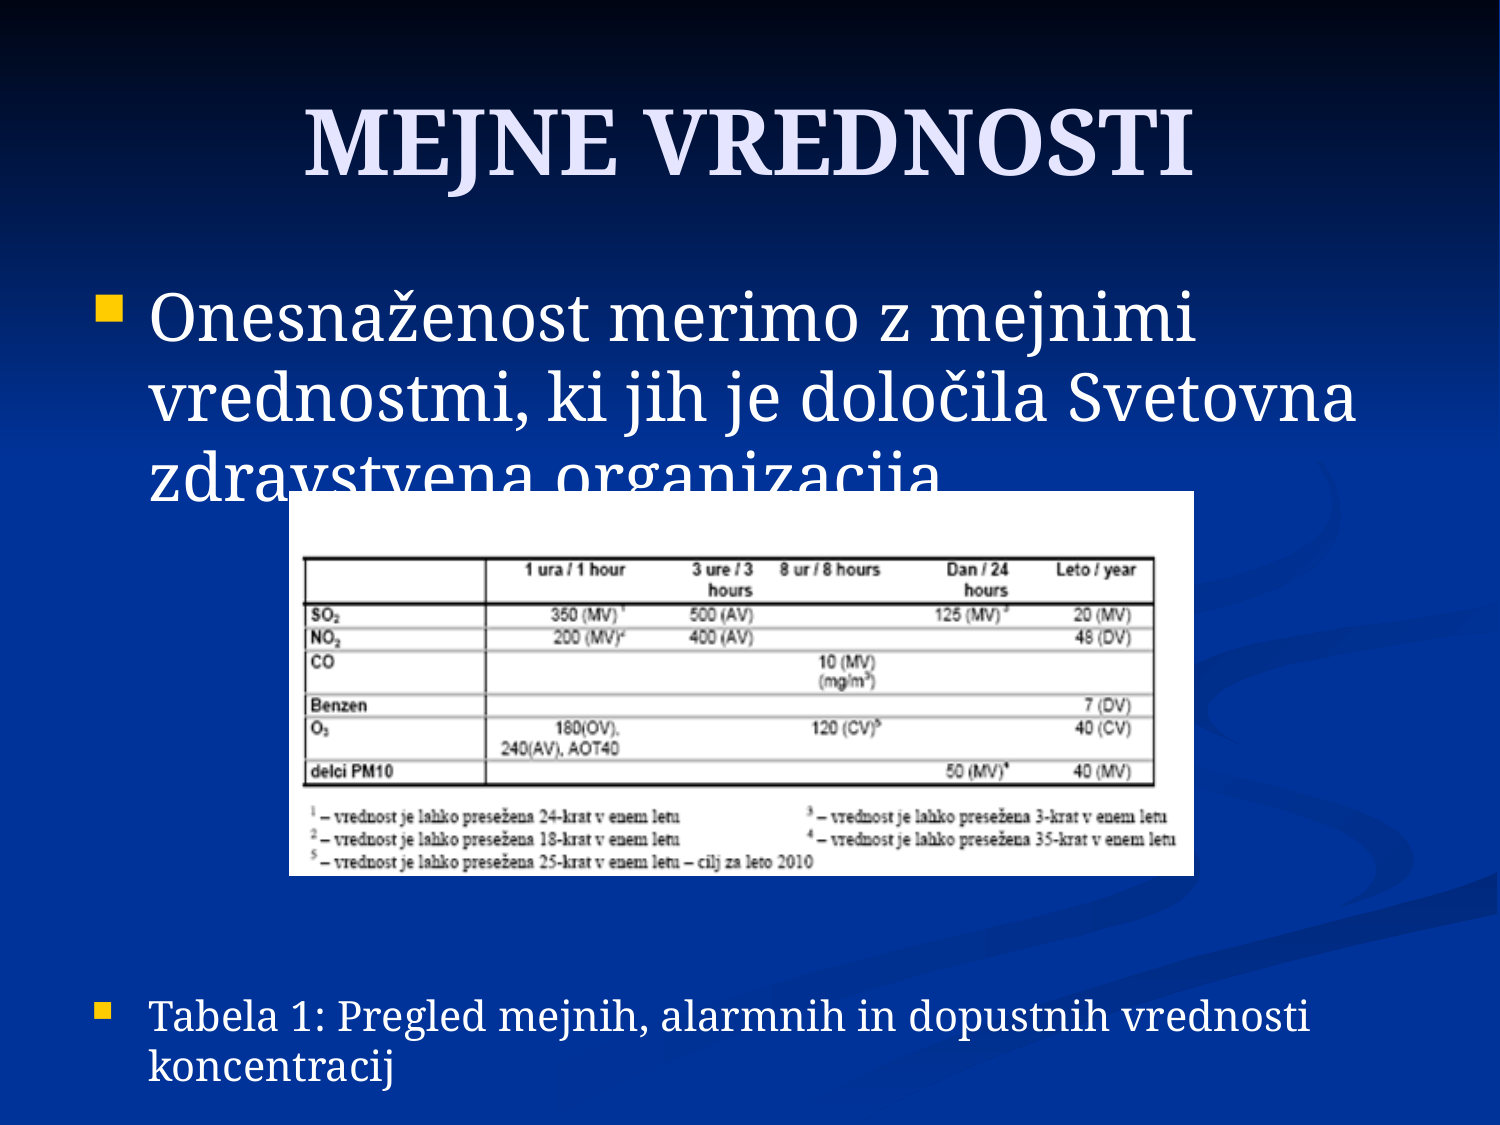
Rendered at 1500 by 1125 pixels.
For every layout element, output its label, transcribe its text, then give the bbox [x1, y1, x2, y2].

list Onesnaženost merimo z mejnimi vrednostmi, ki jih je določila Svetovna zdravstvena organizacija Tabela 1: Pregled mejnih, alarmnih in dopustnih vrednosti koncentracij [76, 267, 1471, 1010]
title MEJNE VREDNOSTI [75, 45, 1425, 233]
picture [289, 491, 1194, 876]
